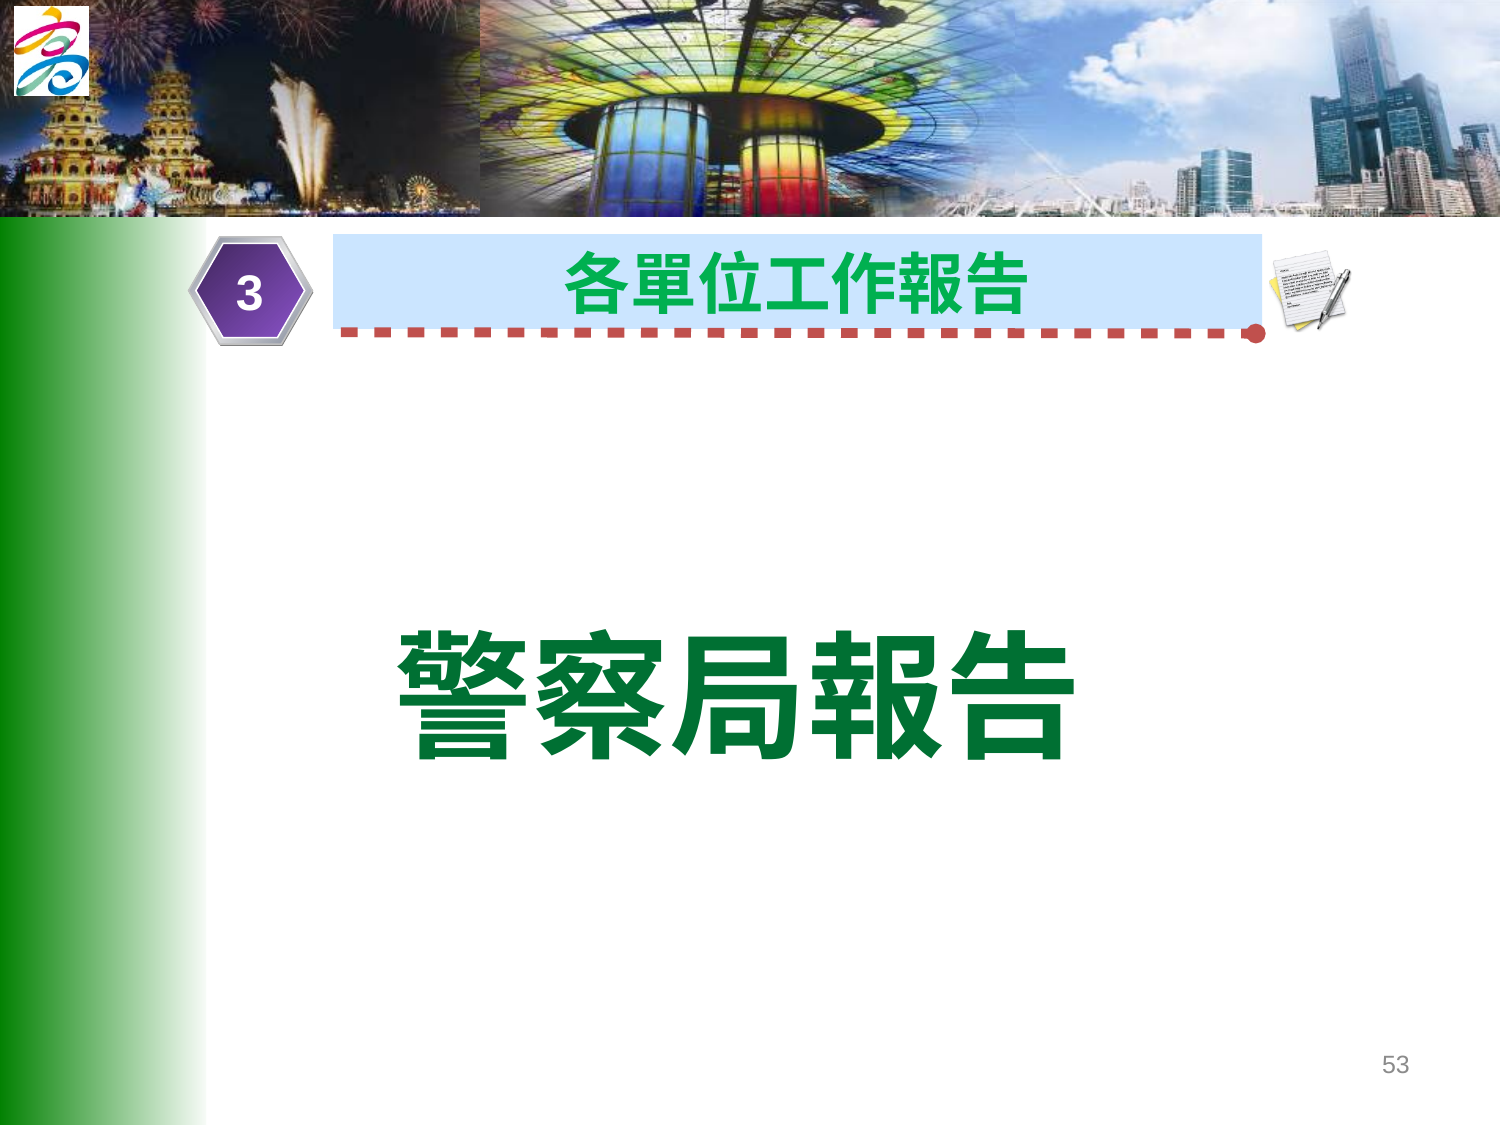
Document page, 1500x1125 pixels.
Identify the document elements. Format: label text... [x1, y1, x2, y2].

text_box 3 [220, 253, 279, 328]
picture [0, 0, 1500, 217]
title 警察局報告 [88, 385, 1388, 1000]
text_box [188, 236, 314, 346]
picture [1268, 249, 1352, 333]
slide_number <編號> [1352, 1024, 1425, 1103]
text_box 各單位工作報告 [333, 234, 1263, 329]
